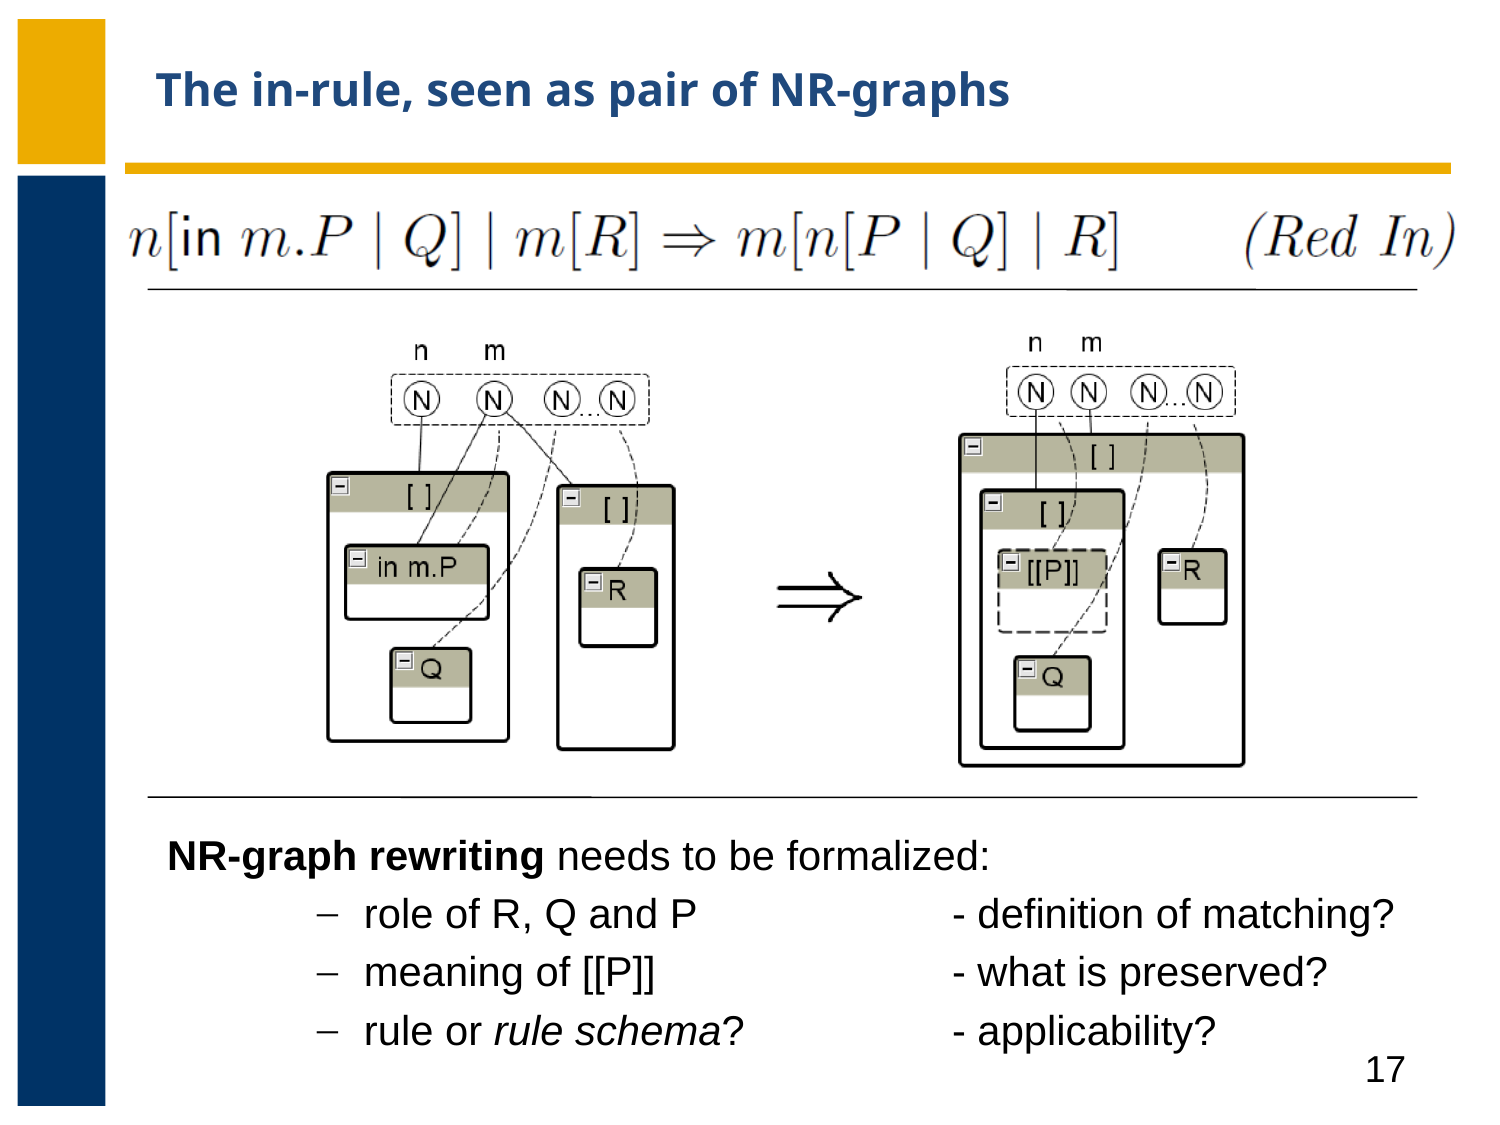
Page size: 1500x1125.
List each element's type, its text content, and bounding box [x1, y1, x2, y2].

picture [124, 196, 1477, 279]
title The in-rule, seen as pair of NR-graphs [140, 24, 1447, 152]
picture [308, 331, 1258, 776]
list NR-graph rewriting needs to be formalized: role of R, Q and P - definition of matching? meaning of [[P]] - what is preserved? rule or rule schema? - applicability? [152, 820, 1465, 1062]
